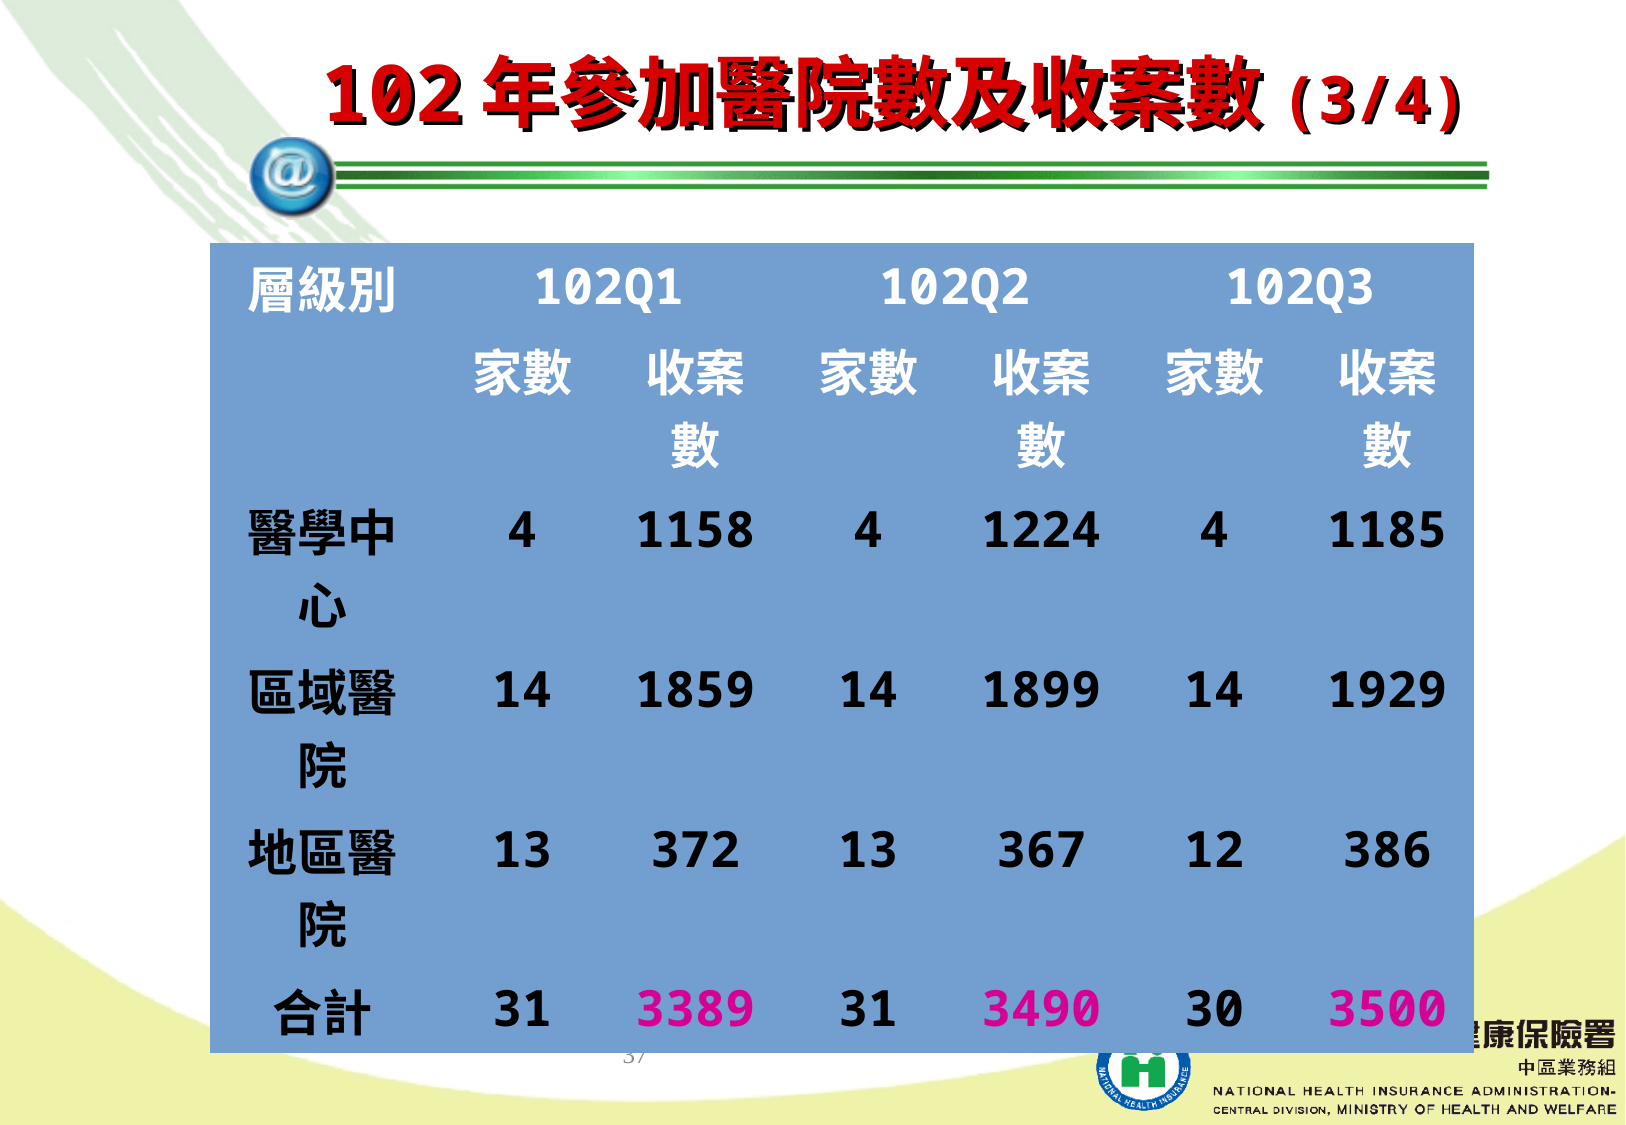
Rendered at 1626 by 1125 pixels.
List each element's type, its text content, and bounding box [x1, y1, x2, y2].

text_box [607, 1053, 987, 1084]
table_header 102Q1 [436, 243, 782, 327]
table_header 102Q3 [1128, 243, 1474, 327]
table_cell 收案數 [1301, 327, 1474, 486]
table_cell 14 [436, 646, 609, 806]
table_cell 3490 [955, 966, 1128, 1053]
table_cell 1899 [955, 646, 1128, 806]
table_header 102Q2 [782, 243, 1128, 327]
table_cell 1185 [1301, 486, 1474, 646]
table_cell 30 [1128, 966, 1301, 1053]
table_cell 31 [436, 966, 609, 1053]
table_cell 13 [436, 806, 609, 966]
table_cell 31 [782, 966, 955, 1053]
table_cell 收案數 [955, 327, 1128, 486]
table_cell 地區醫院 [210, 806, 436, 966]
table_cell 3389 [609, 966, 782, 1053]
table_cell 14 [1128, 646, 1301, 806]
table_cell 4 [436, 486, 609, 646]
table_cell 家數 [436, 327, 609, 486]
table_header 層級別 [210, 243, 436, 486]
table_cell 家數 [782, 327, 955, 486]
table_cell 區域醫院 [210, 646, 436, 806]
table_cell 367 [955, 806, 1128, 966]
table_cell 1224 [955, 486, 1128, 646]
title 102年參加醫院數及收案數(3/4) [292, 31, 1498, 149]
table_cell 1859 [609, 646, 782, 806]
table_cell 醫學中心 [210, 486, 436, 646]
table_cell 4 [782, 486, 955, 646]
table_cell 14 [782, 646, 955, 806]
table_cell 386 [1301, 806, 1474, 966]
table_cell 合計 [210, 966, 436, 1053]
table_cell 3500 [1301, 966, 1474, 1053]
table_cell 1929 [1301, 646, 1474, 806]
table_cell 家數 [1128, 327, 1301, 486]
table_cell 13 [782, 806, 955, 966]
table_cell 收案數 [609, 327, 782, 486]
table_cell 4 [1128, 486, 1301, 646]
table_cell 1158 [609, 486, 782, 646]
table_cell 372 [609, 806, 782, 966]
table_cell 12 [1128, 806, 1301, 966]
